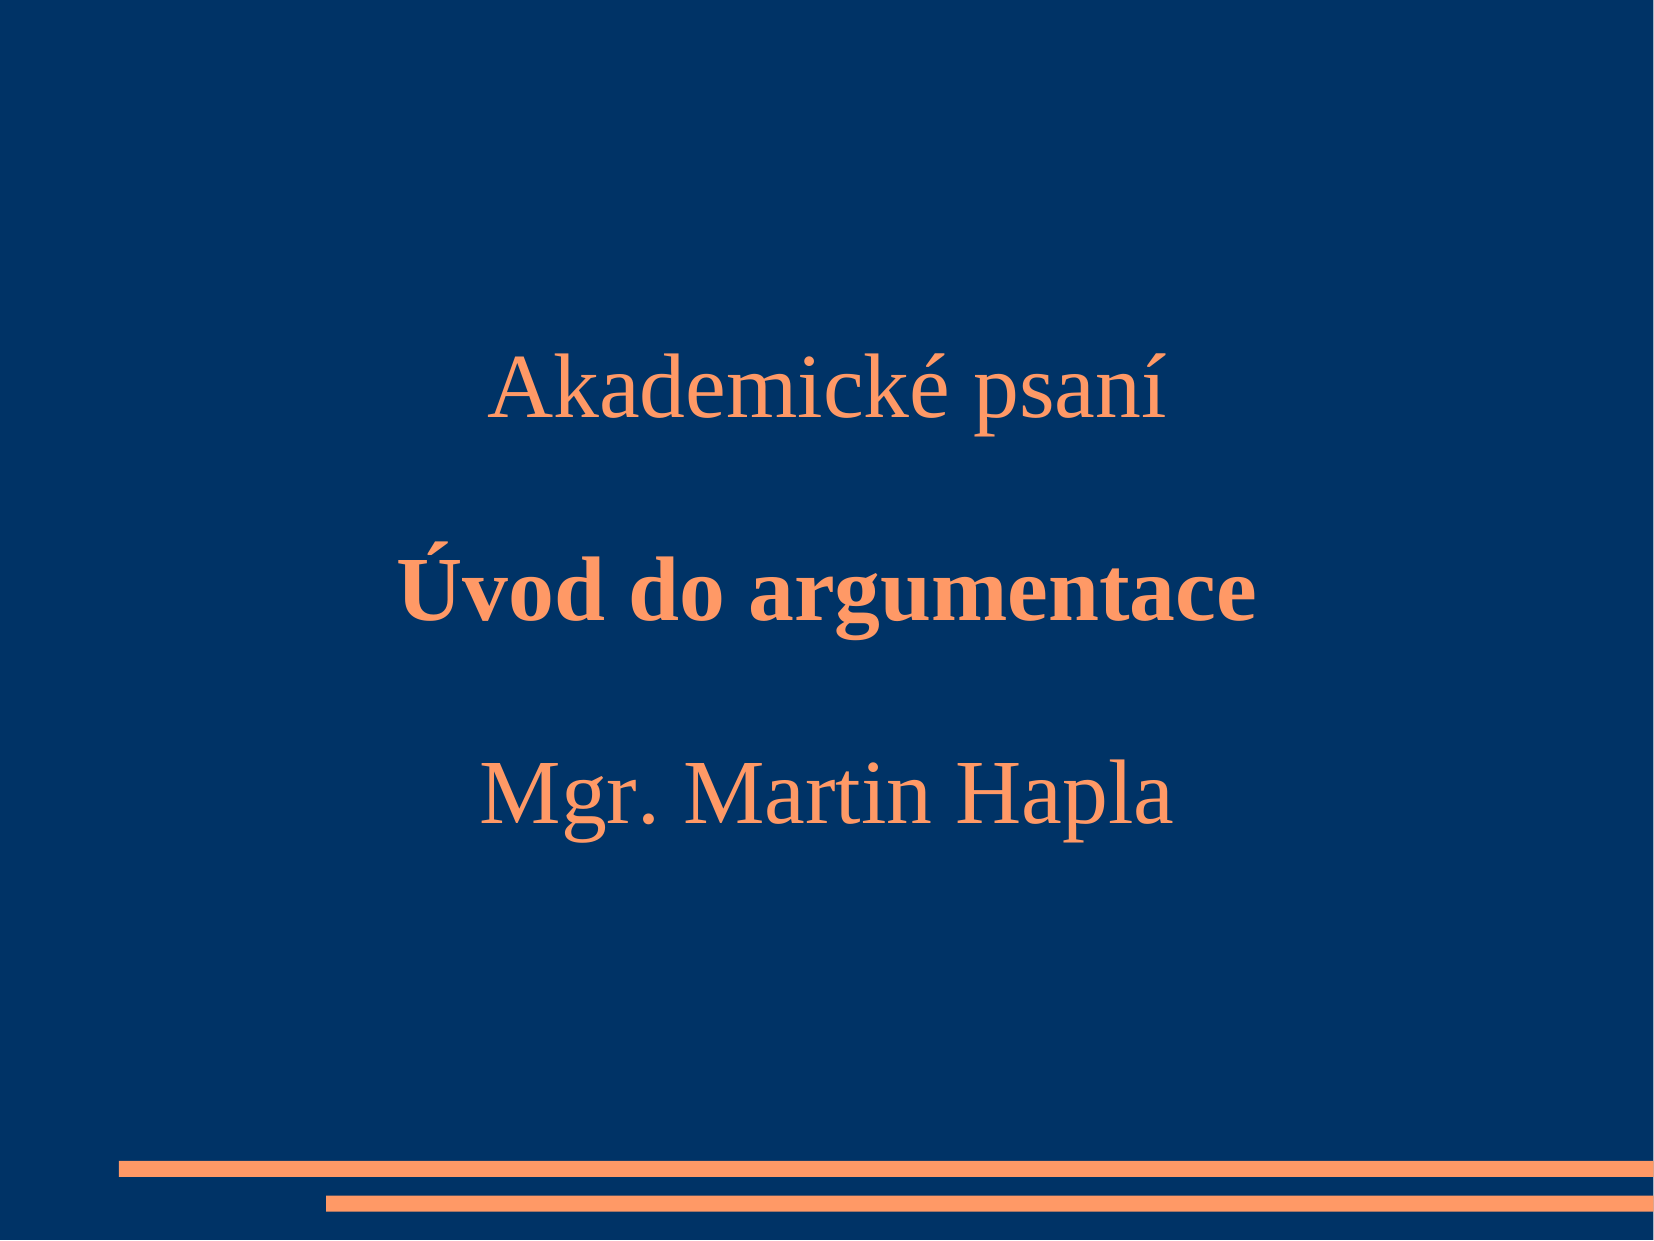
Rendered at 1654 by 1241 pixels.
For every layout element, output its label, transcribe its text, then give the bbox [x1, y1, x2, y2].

subtitle Akademické psaní Úvod do argumentace Mgr. Martin Hapla [121, 46, 1534, 1132]
